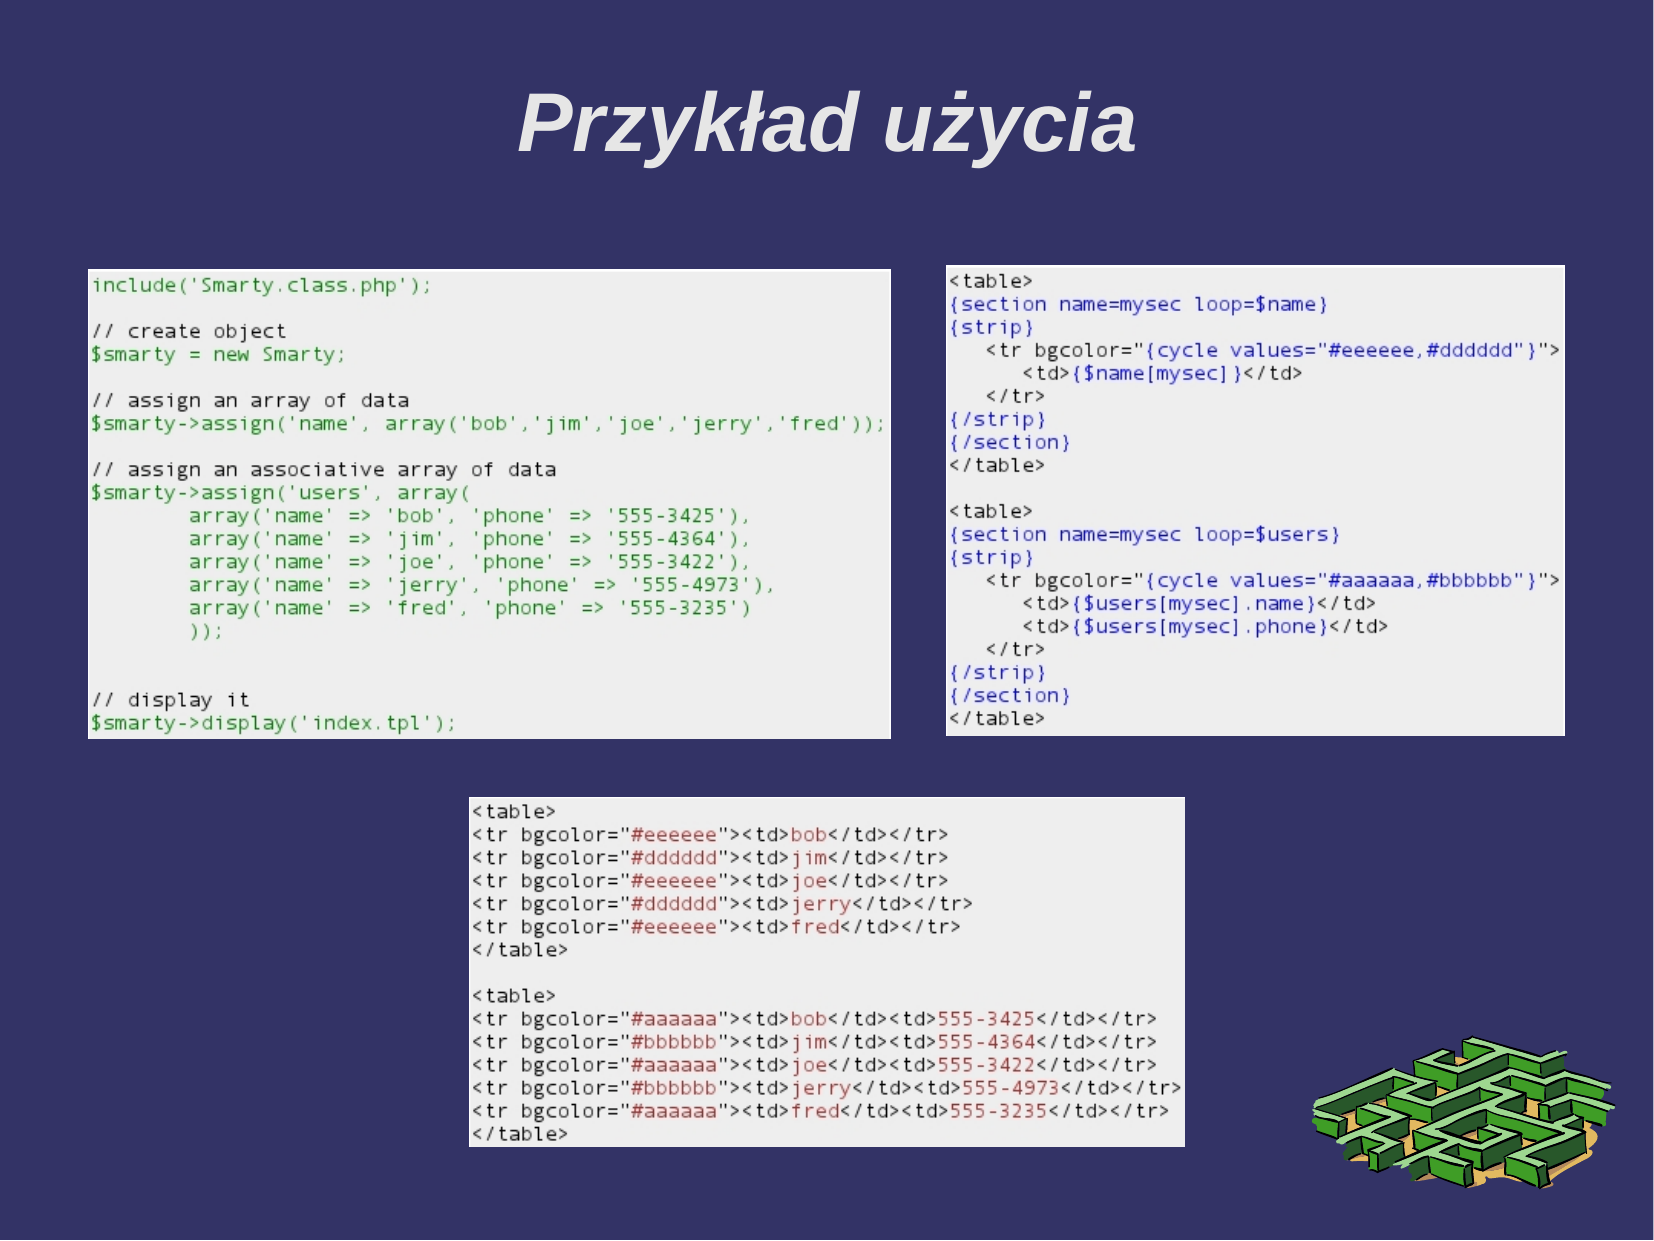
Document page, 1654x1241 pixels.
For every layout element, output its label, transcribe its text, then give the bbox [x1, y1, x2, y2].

picture [469, 797, 1185, 1147]
title Przykład użycia [121, 19, 1534, 227]
picture [88, 269, 891, 739]
picture [946, 265, 1565, 736]
